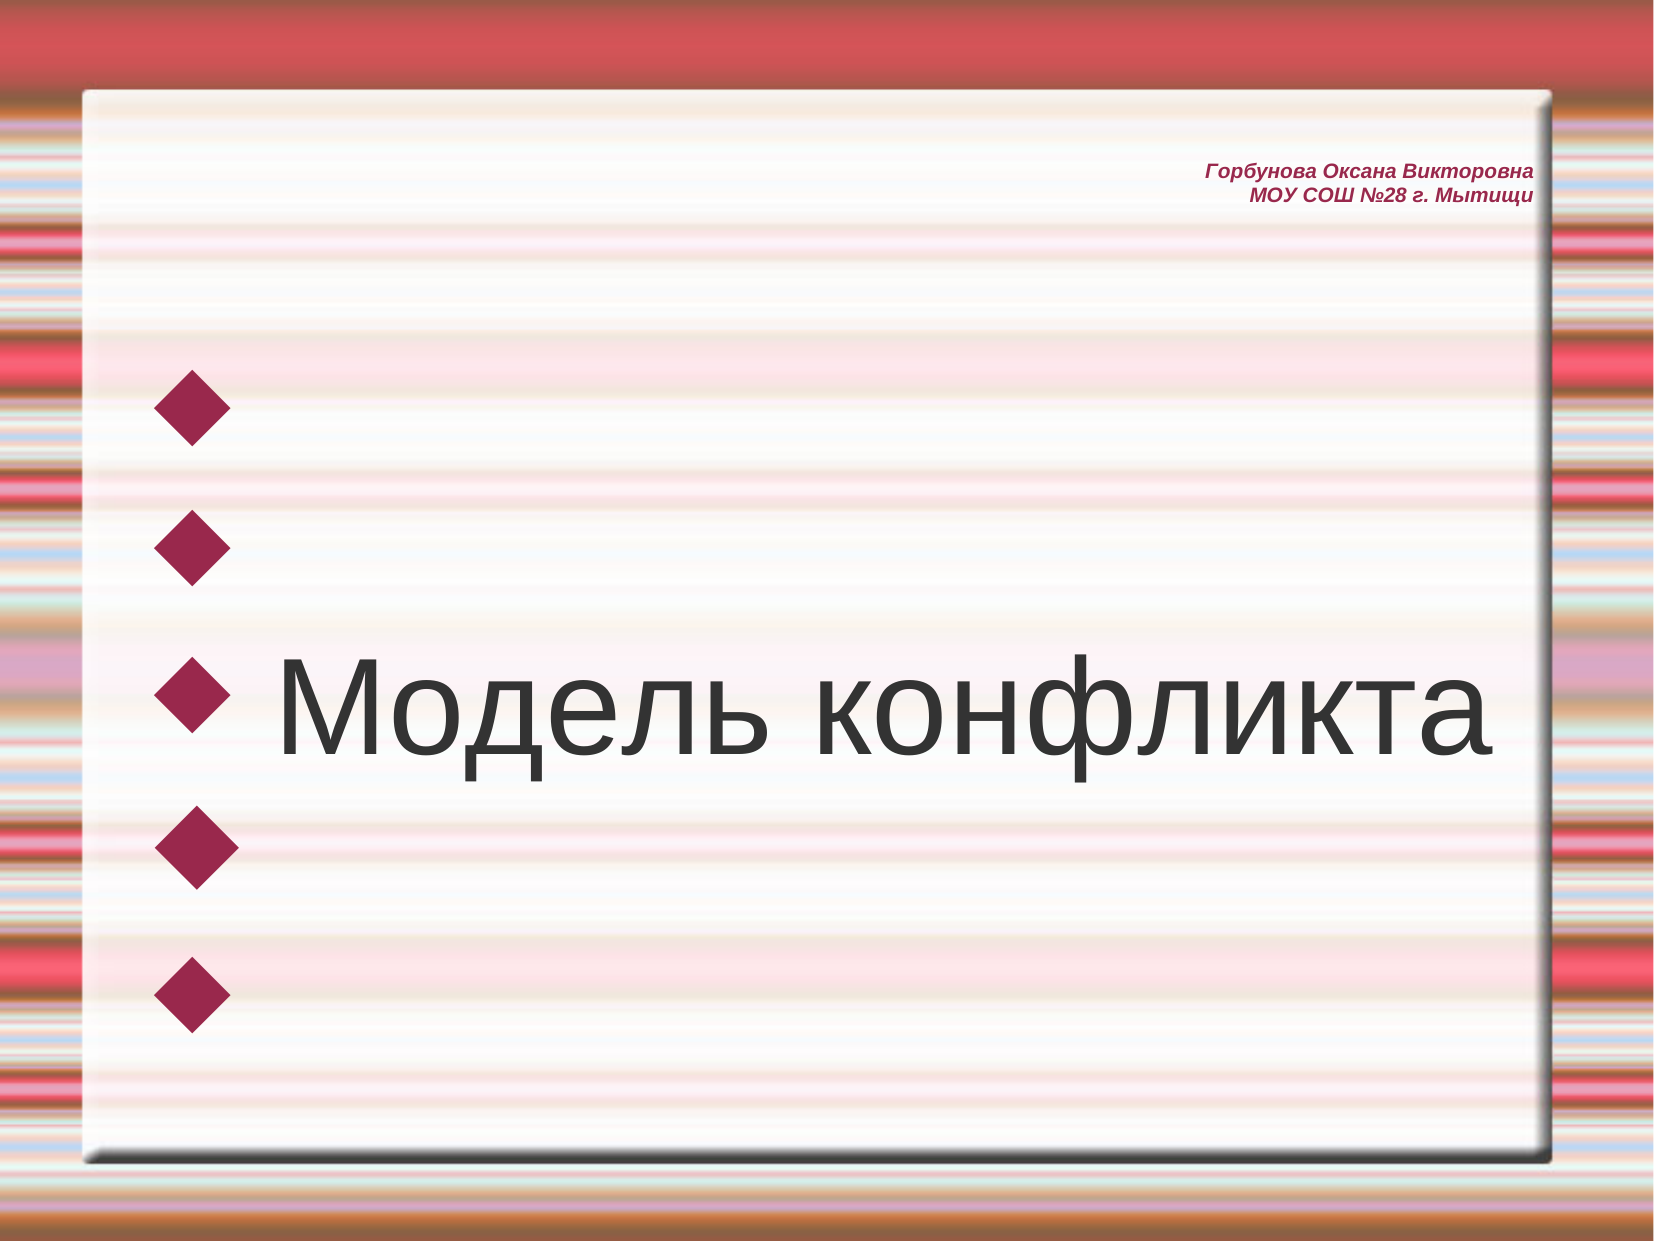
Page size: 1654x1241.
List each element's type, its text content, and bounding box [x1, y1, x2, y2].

picture [0, 0, 1654, 1241]
title Горбунова Оксана Викторовна МОУ СОШ №28 г. Мытищи [121, 114, 1534, 322]
list Модель конфликта [134, 350, 1516, 1170]
